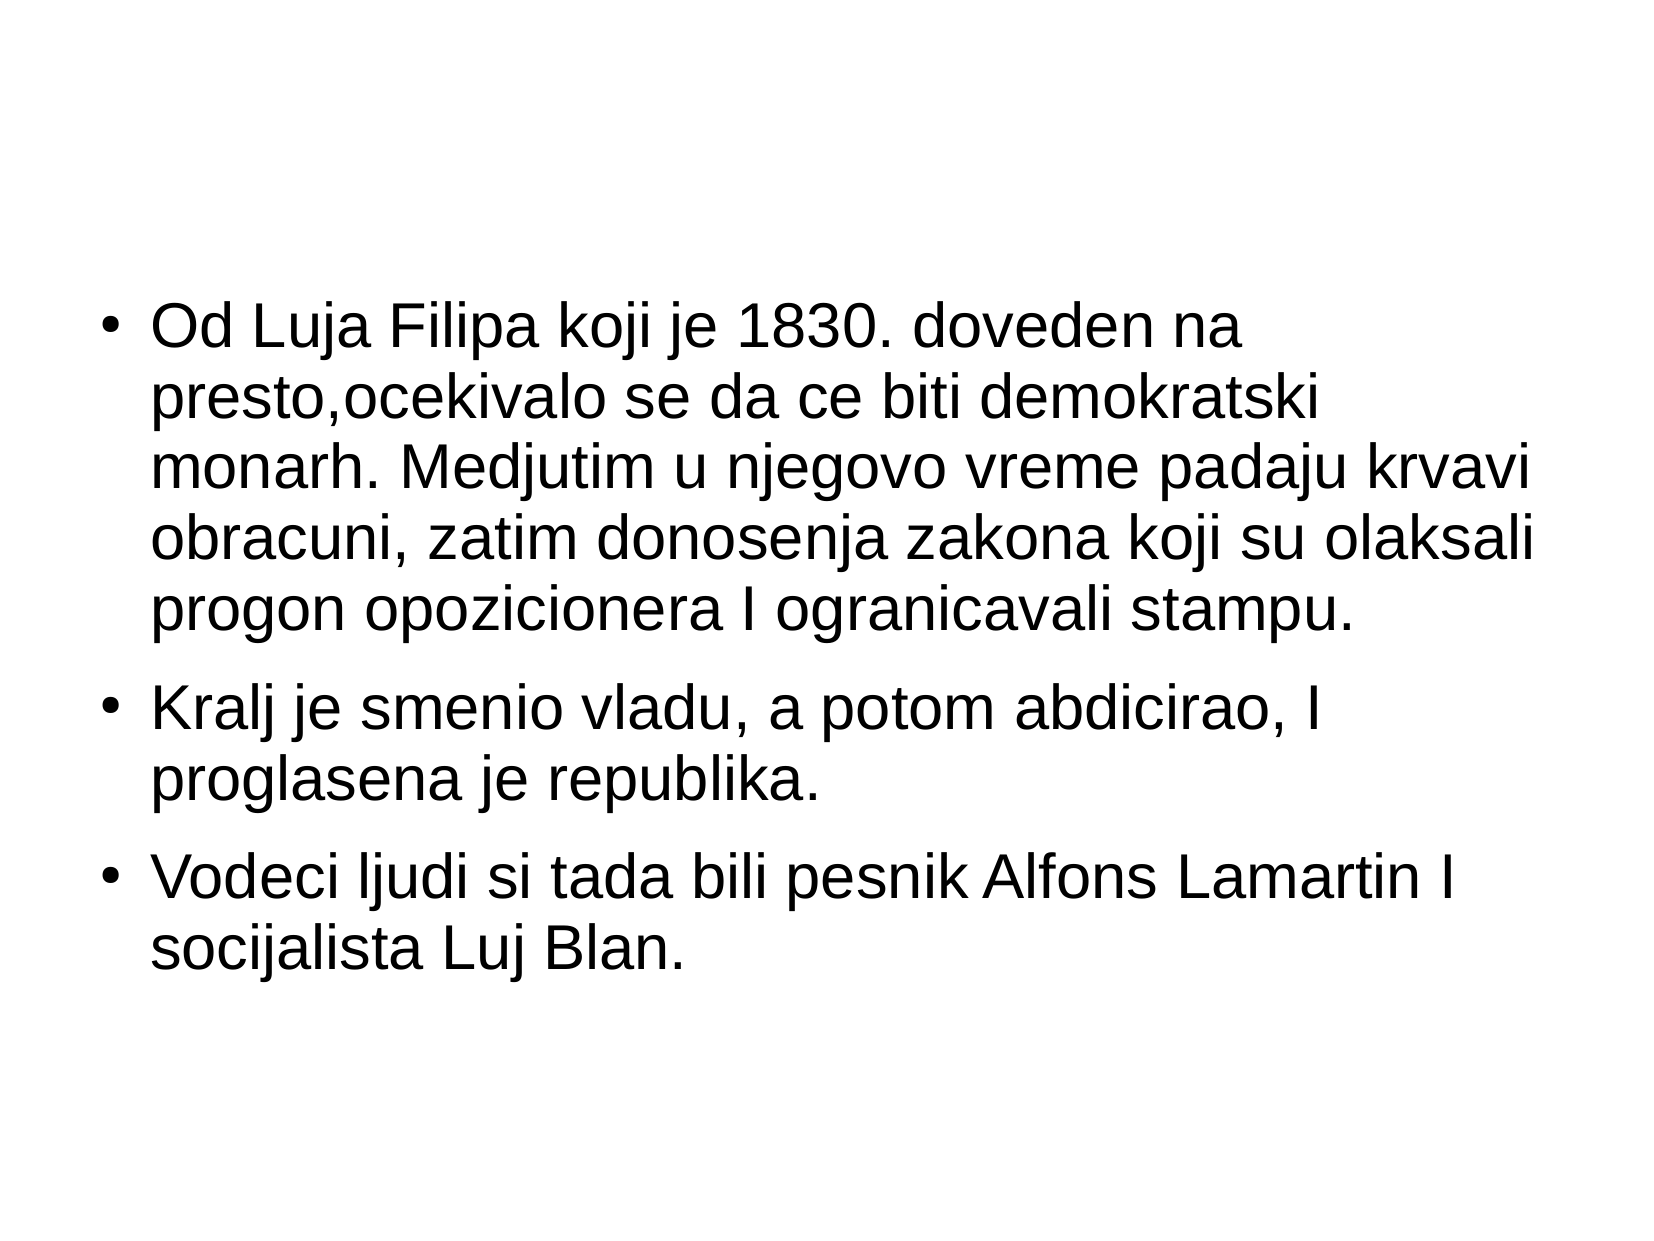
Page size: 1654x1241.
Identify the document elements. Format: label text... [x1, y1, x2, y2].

list Od Luja Filipa koji je 1830. doveden na presto,ocekivalo se da ce biti demokratski monarh. Medjutim u njegovo vreme padaju krvavi obracuni, zatim donosenja zakona koji su olaksali progon opozicionera I ogranicavali stampu. Kralj je smenio vladu, a potom abdicirao, I proglasena je republika. Vodeci ljudi si tada bili pesnik Alfons Lamartin I socijalista Luj Blan. [82, 290, 1538, 1010]
